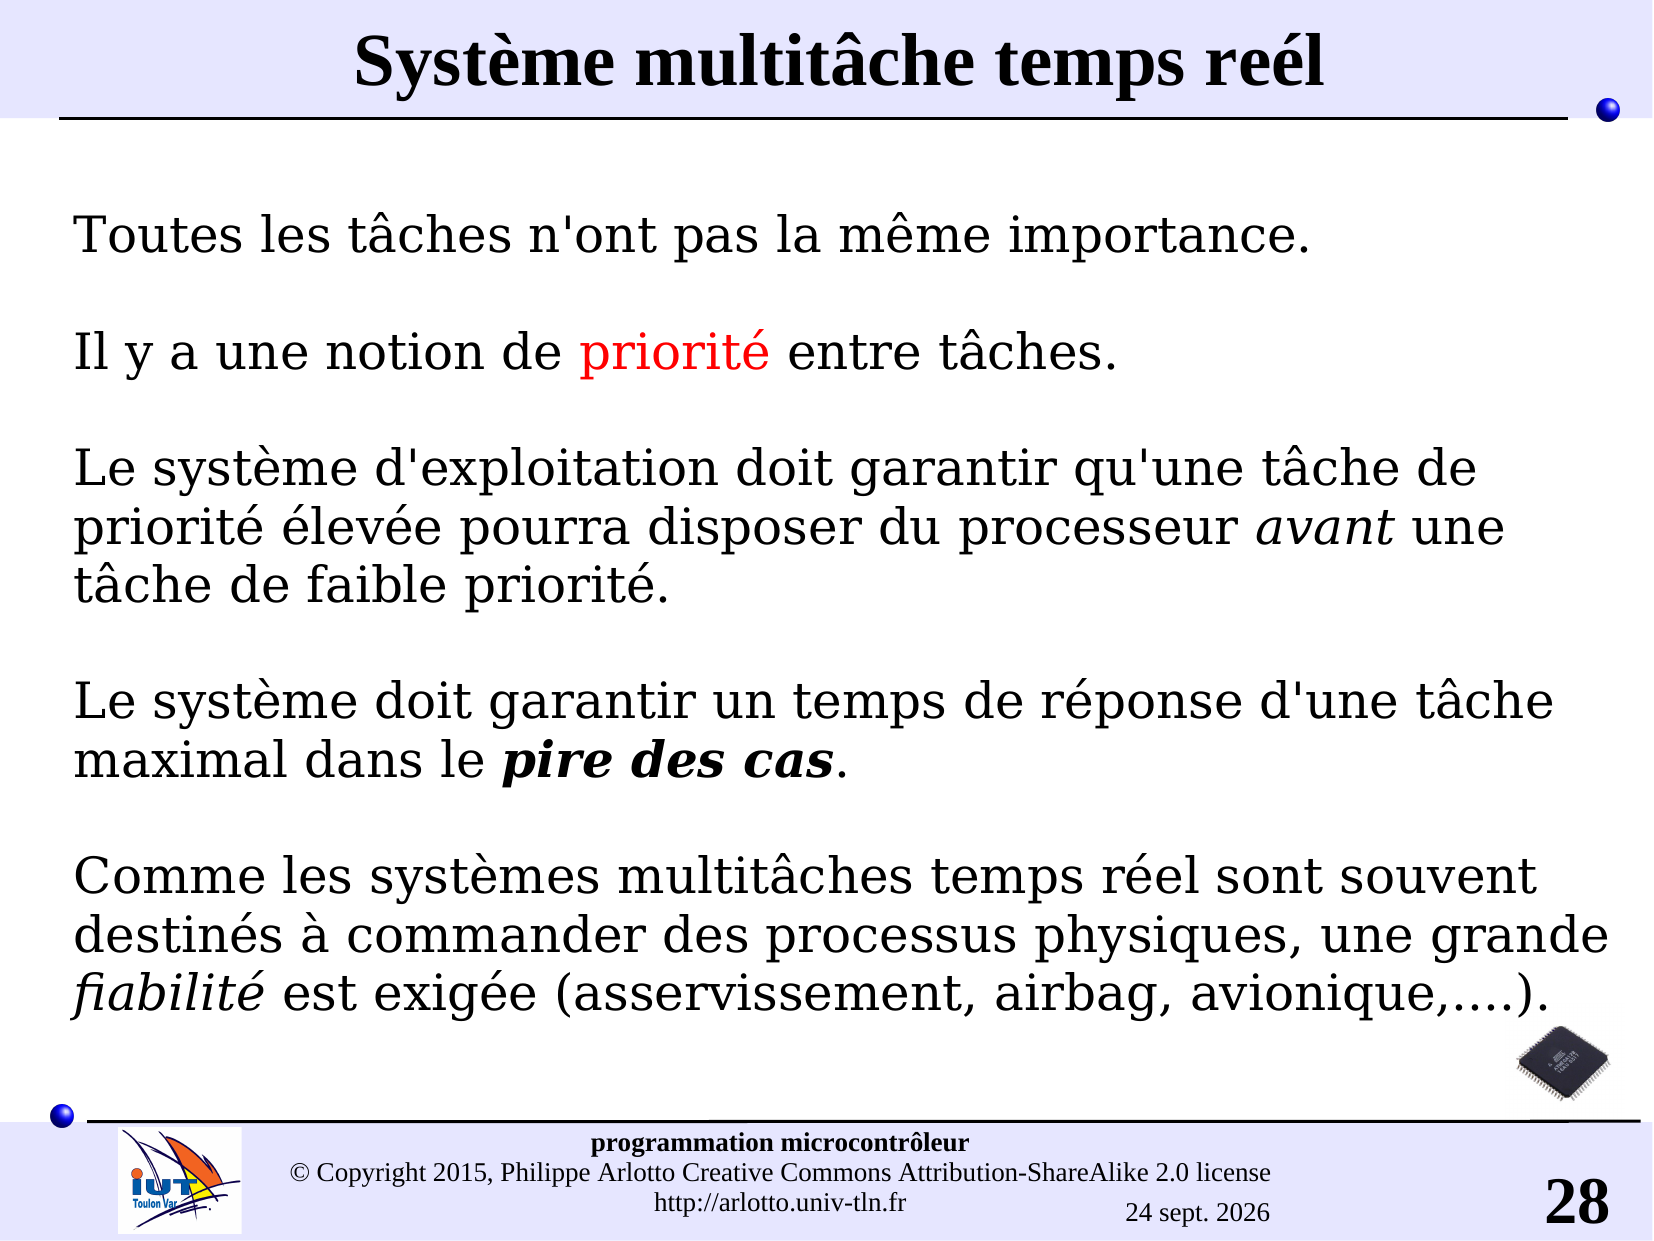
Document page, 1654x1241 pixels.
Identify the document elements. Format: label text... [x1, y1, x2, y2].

title Système multitâche temps reél [95, 11, 1585, 110]
picture [1505, 1003, 1625, 1119]
text_box Toutes les tâches n'ont pas la même importance. Il y a une notion de priorité entre tâches. Le système d'exploitation doit garantir qu'une tâche de priorité élevée pourra disposer du processeur avant une tâche de faible priorité. Le système doit garantir un temps de réponse d'une tâche maximal dans le pire des cas. Comme les systèmes multitâches temps réel sont souvent destinés à commander des processus physiques, une grande fiabilité est exigée (asservissement, airbag, avionique,....). [73, 204, 1611, 1025]
